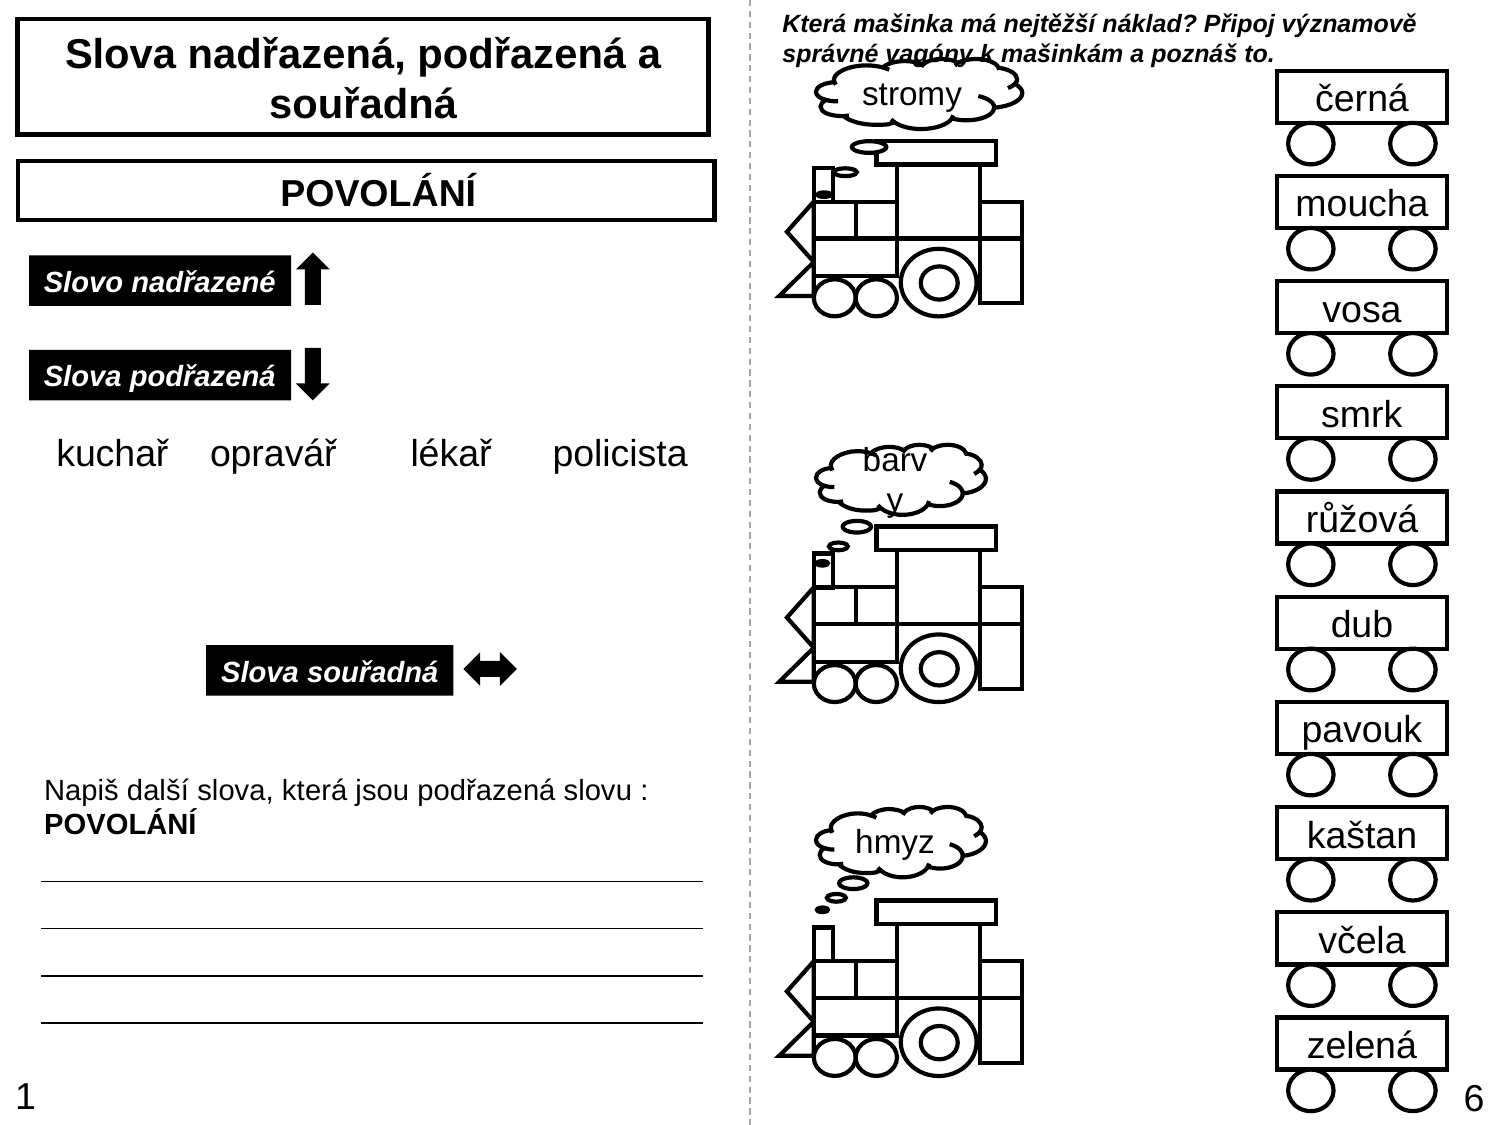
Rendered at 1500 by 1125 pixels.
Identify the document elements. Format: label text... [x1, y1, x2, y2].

text_box [1390, 228, 1436, 270]
text_box policista [537, 420, 703, 482]
text_box stromy [815, 76, 1023, 130]
text_box [779, 140, 1023, 317]
text_box [1390, 333, 1436, 375]
text_box [466, 657, 514, 681]
text_box [1288, 964, 1334, 1006]
text_box hmyz [816, 806, 986, 878]
text_box moucha [1277, 175, 1447, 228]
text_box [779, 900, 1023, 1076]
text_box barvy [867, 455, 876, 469]
text_box [1390, 964, 1436, 1006]
text_box barvy [816, 444, 986, 515]
text_box stromy [851, 141, 887, 153]
text_box [1288, 753, 1334, 796]
text_box Slova podřazená [29, 349, 292, 401]
text_box [900, 634, 977, 703]
text_box včela [1277, 912, 1447, 965]
text_box smrk [1277, 386, 1447, 439]
text_box [1288, 543, 1334, 586]
text_box [1390, 122, 1436, 165]
text_box [1288, 438, 1334, 480]
text_box černá [1277, 76, 1447, 123]
text_box [1390, 859, 1436, 901]
text_box [301, 255, 325, 303]
text_box Která mašinka má nejtěžší náklad? Připoj významově správné vagóny k mašinkám a poznáš to. [767, 0, 1465, 76]
text_box [900, 1008, 977, 1077]
text_box opravář [195, 420, 352, 482]
text_box Slova souřadná [206, 645, 454, 696]
text_box [1390, 543, 1436, 586]
text_box [779, 526, 1023, 703]
text_box růžová [1277, 491, 1447, 544]
text_box lékař [395, 420, 507, 482]
text_box [900, 248, 977, 317]
text_box [1390, 753, 1436, 796]
text_box vosa [1277, 281, 1447, 334]
text_box 6 [1448, 1066, 1500, 1125]
text_box hmyz [839, 877, 868, 890]
text_box [1390, 648, 1436, 691]
text_box [1288, 859, 1334, 901]
text_box [1288, 333, 1334, 375]
text_box [1288, 228, 1334, 270]
text_box zelená [1277, 1017, 1447, 1070]
text_box [301, 350, 325, 398]
text_box [1390, 1069, 1436, 1112]
text_box stromy [833, 168, 857, 177]
text_box hmyz [826, 893, 846, 902]
text_box kaštan [1277, 806, 1447, 860]
text_box 1 [0, 1064, 51, 1125]
text_box Slovo nadřazené [29, 255, 292, 306]
text_box Slova nadřazená, podřazená a souřadná [17, 18, 709, 135]
text_box barvy [828, 542, 848, 551]
text_box pavouk [1277, 701, 1447, 754]
text_box barvy [842, 520, 872, 533]
text_box Napiš další slova, která jsou podřazená slovu : POVOLÁNÍ [29, 763, 727, 849]
text_box kuchař [41, 420, 184, 482]
text_box [1390, 438, 1436, 480]
text_box [1288, 122, 1334, 165]
text_box [1288, 1069, 1334, 1112]
text_box dub [1277, 596, 1447, 649]
text_box [1288, 648, 1334, 691]
text_box POVOLÁNÍ [265, 163, 492, 218]
